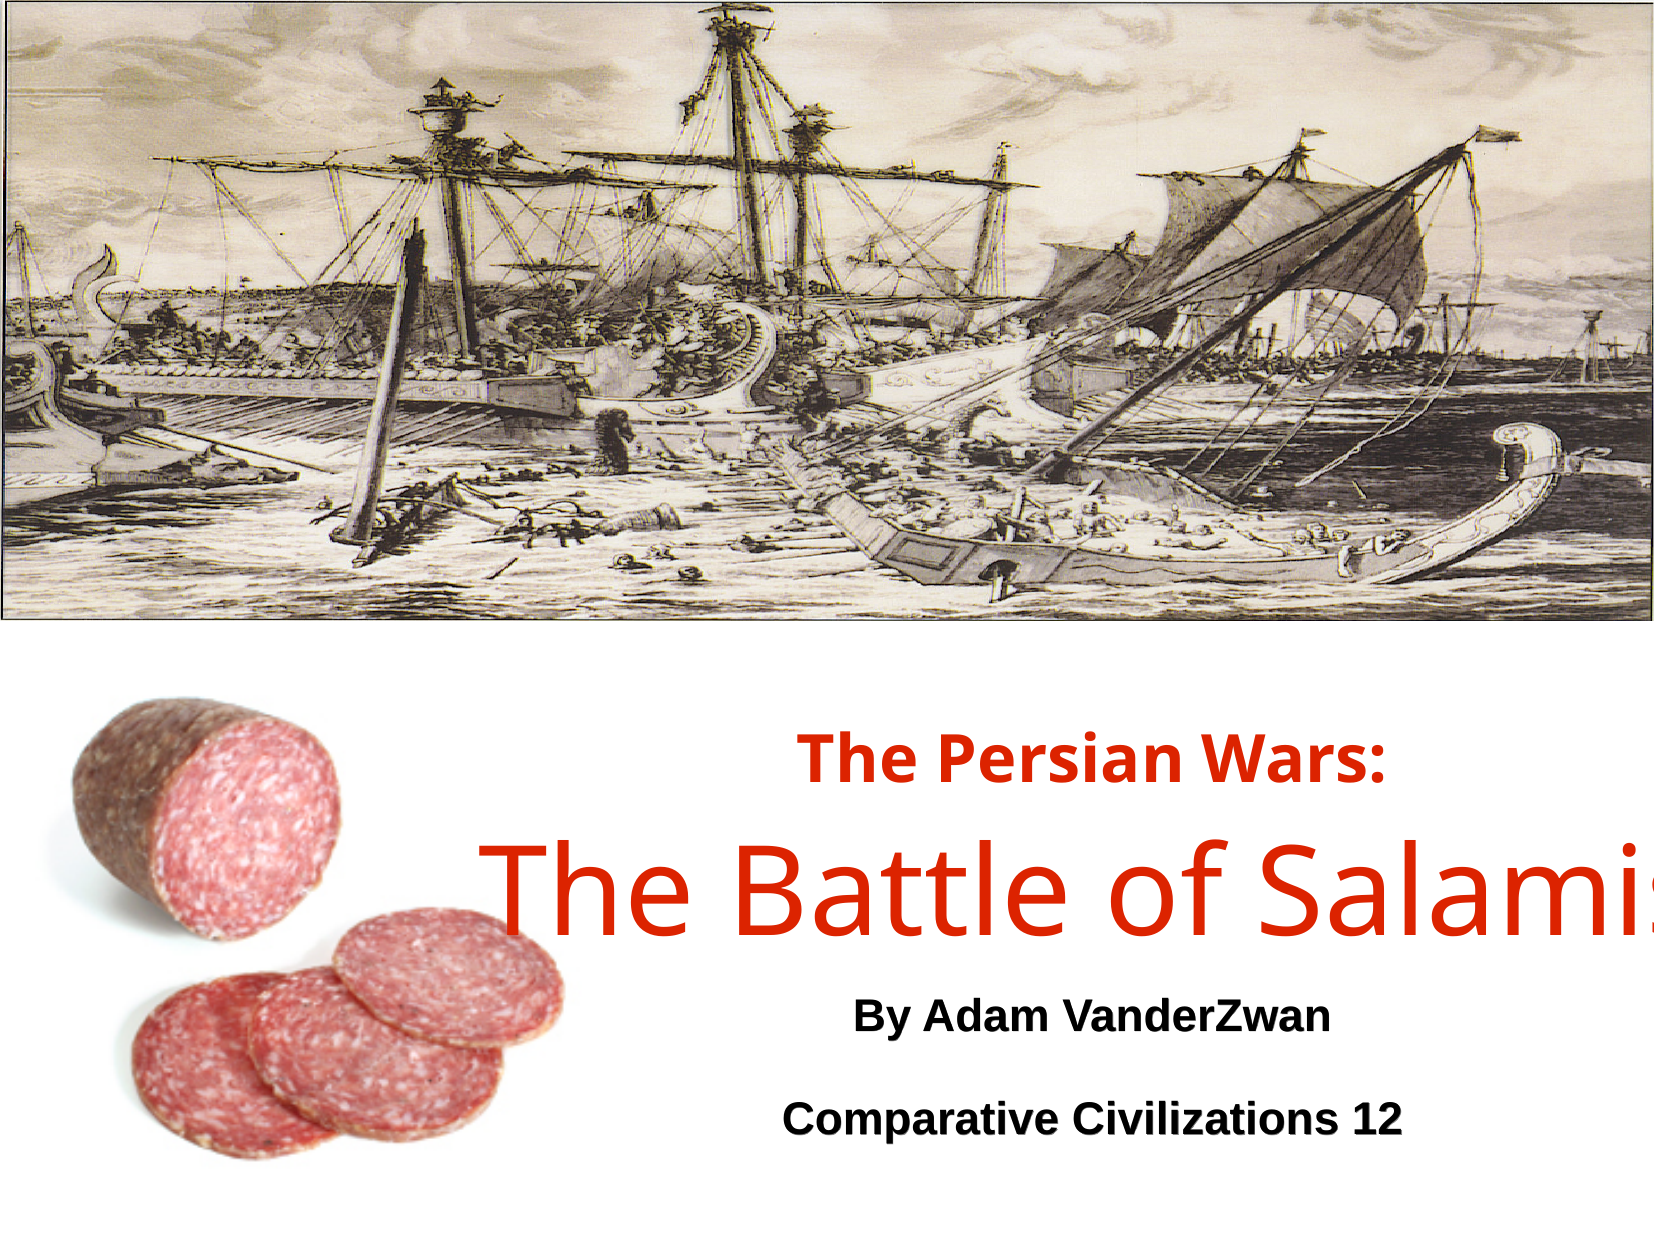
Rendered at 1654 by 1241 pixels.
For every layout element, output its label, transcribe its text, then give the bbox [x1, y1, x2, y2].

text_box By Adam VanderZwan Comparative Civilizations 12 [679, 982, 1506, 1155]
subtitle The Persian Wars: The Battle of Salamis [472, 649, 1654, 1034]
picture [19, 679, 591, 1182]
picture [0, 0, 1654, 621]
